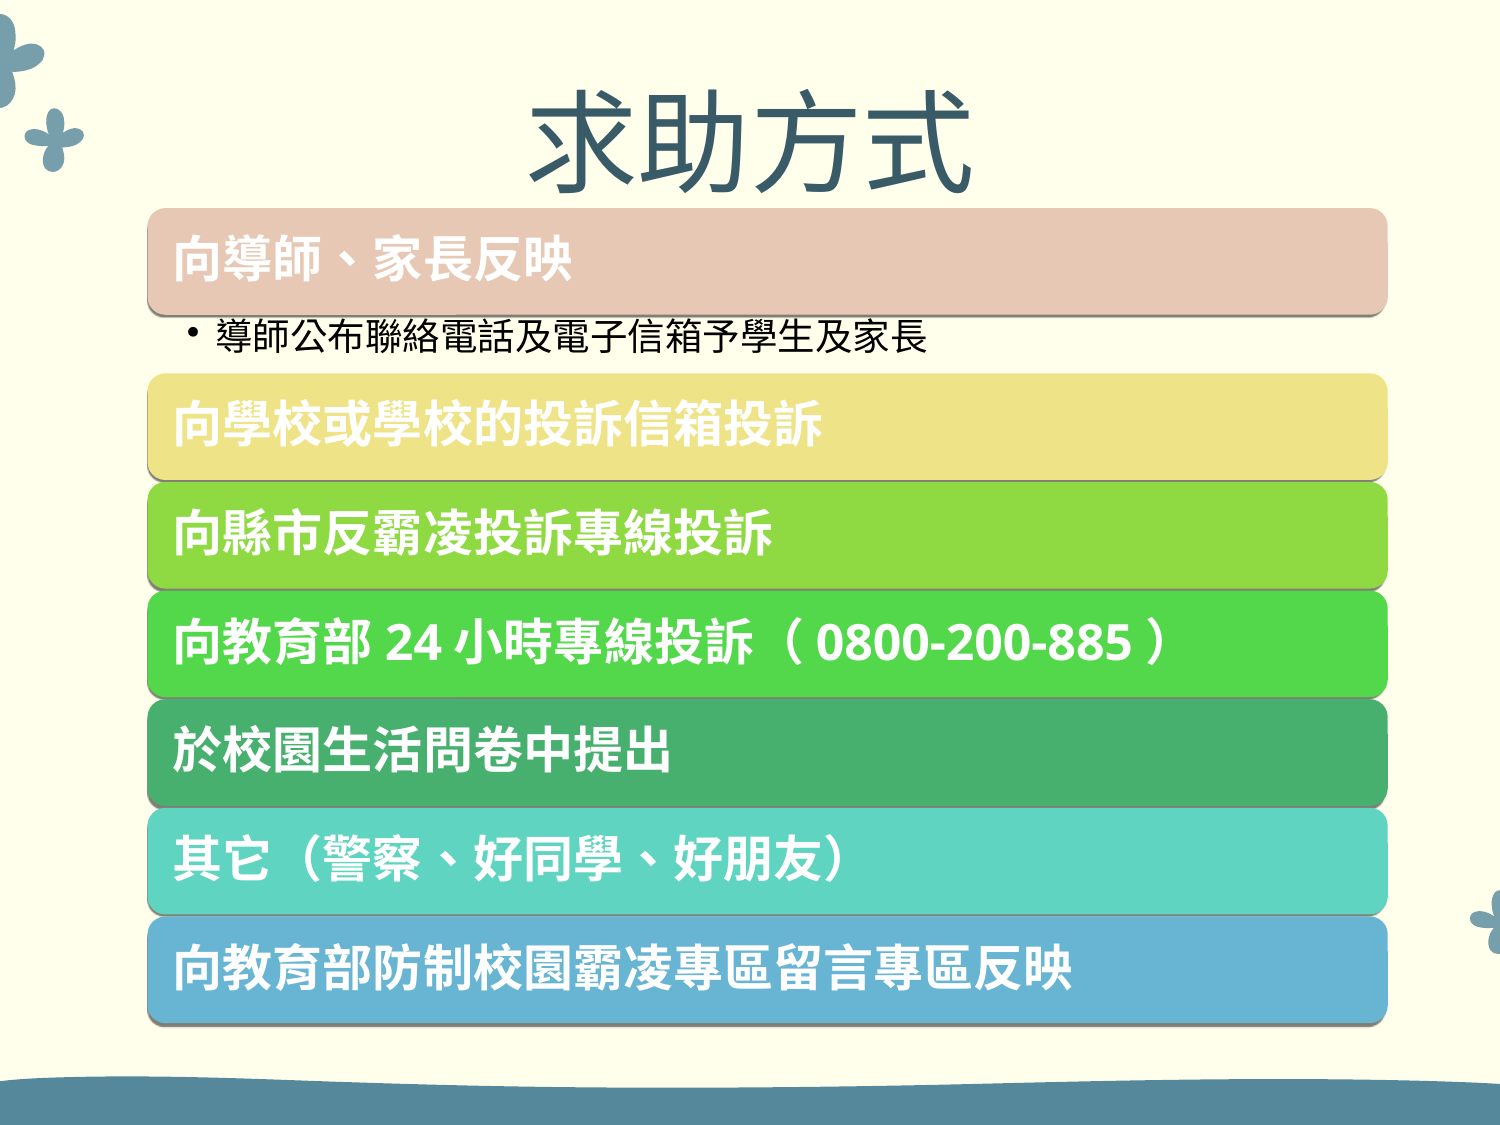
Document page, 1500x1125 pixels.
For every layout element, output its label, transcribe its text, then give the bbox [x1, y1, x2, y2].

text_box 向縣市反霸凌投訴專線投訴 [147, 481, 1388, 589]
text_box 向教育部防制校園霸凌專區留言專區反映 [147, 916, 1388, 1024]
text_box 其它（警察、好同學、好朋友） [147, 807, 1388, 915]
title 求助方式 [75, 45, 1425, 233]
text_box 導師公布聯絡電話及電子信箱予學生及家長 [147, 314, 1388, 374]
text_box [0, 14, 45, 108]
text_box 向學校或學校的投訴信箱投訴 [147, 373, 1388, 480]
text_box 向導師、家長反映 [147, 208, 1388, 314]
text_box [0, 1076, 1500, 1125]
text_box 向教育部24小時專線投訴（0800-200-885） [147, 590, 1388, 698]
text_box 於校園生活問卷中提出 [147, 699, 1388, 806]
text_box [1469, 890, 1500, 954]
text_box [24, 108, 84, 172]
